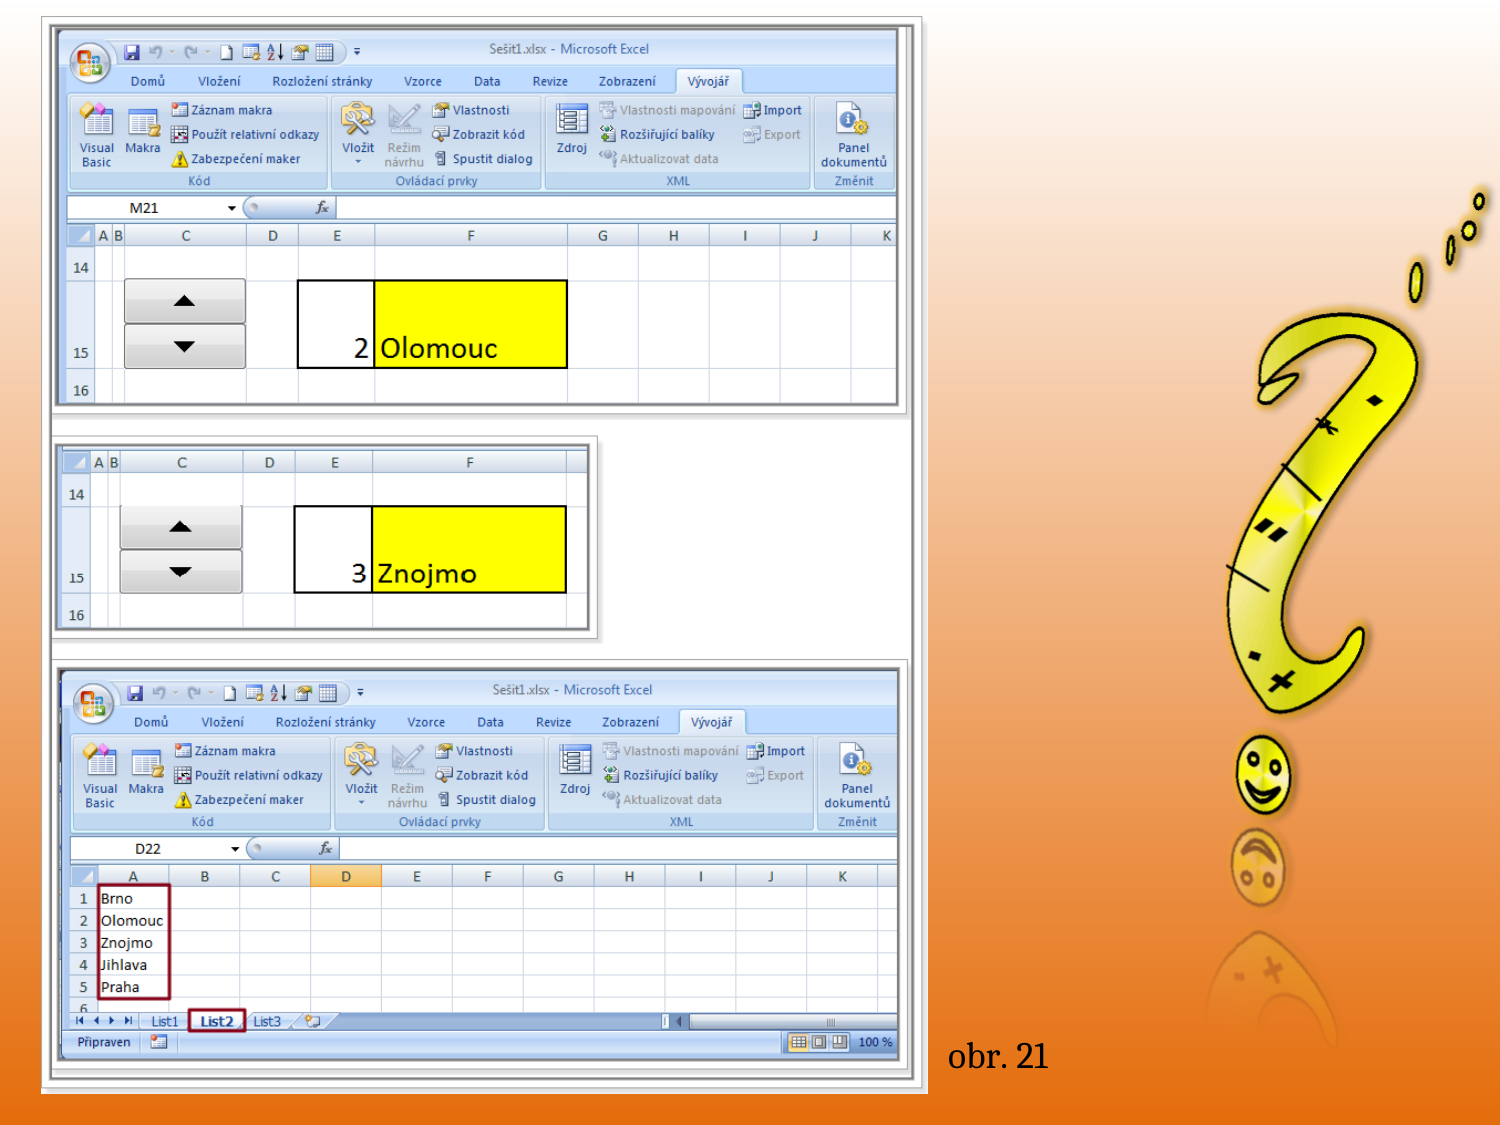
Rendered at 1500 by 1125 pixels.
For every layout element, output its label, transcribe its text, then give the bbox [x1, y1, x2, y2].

text_box obr. 21 [933, 1023, 1063, 1084]
picture [41, 16, 928, 1094]
picture [1171, 160, 1500, 1125]
